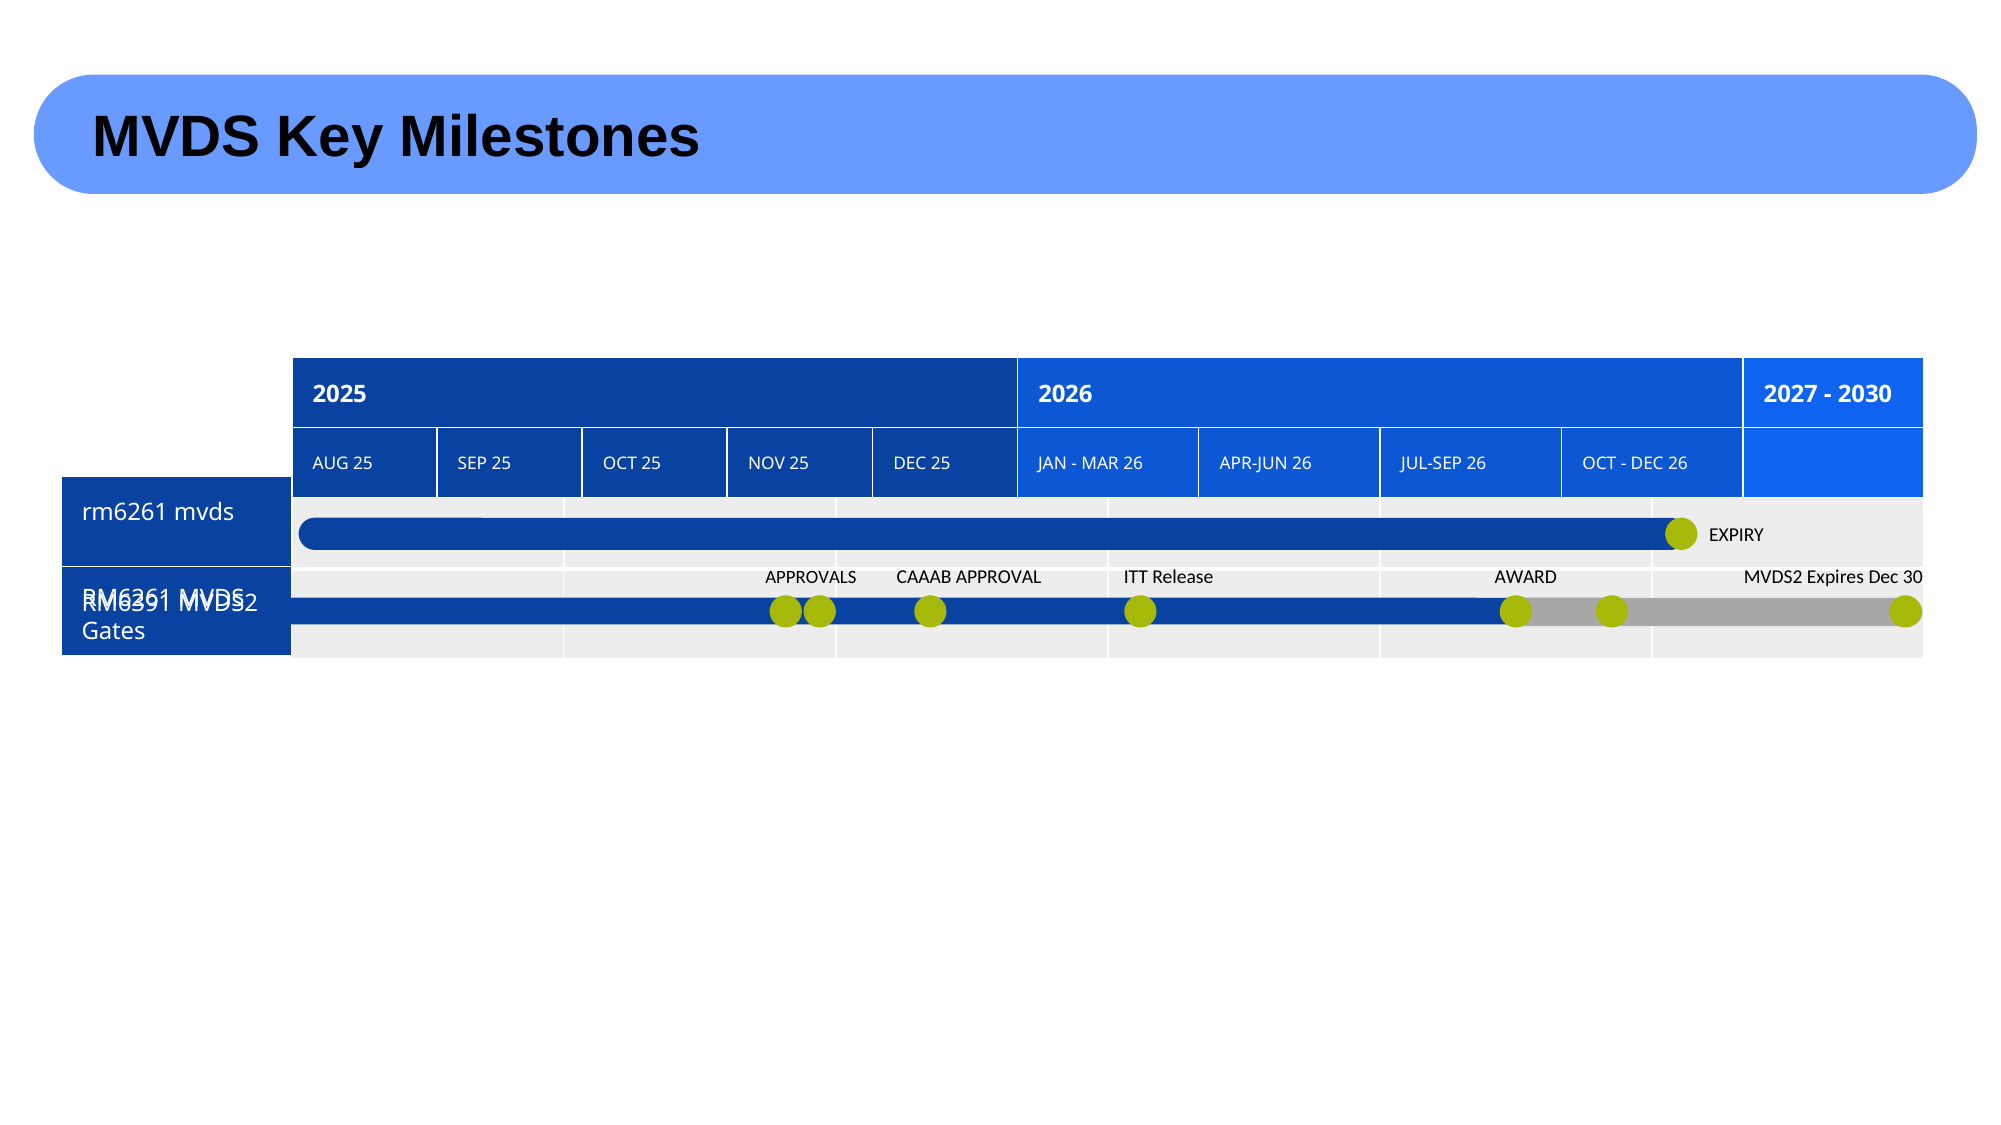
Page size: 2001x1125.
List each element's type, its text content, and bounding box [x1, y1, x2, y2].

text_box 2025 [292, 357, 1017, 427]
text_box JUL-SEP 26 [1380, 427, 1561, 497]
text_box JAN - MAR 26 [1017, 427, 1199, 497]
text_box OCT - DEC 26 [1562, 427, 1743, 497]
text_box MVDS2 Expires Dec 30 [1728, 548, 1940, 605]
text_box SEP 25 [437, 427, 582, 497]
text_box 2027 - 2030 [1743, 357, 1924, 427]
text_box rm6261 mvds RM6261 MVDS [61, 476, 292, 567]
text_box OCT 25 [582, 427, 727, 497]
text_box AUG 25 [292, 427, 437, 497]
text_box ITT Release [1108, 548, 1290, 605]
title MVDS Key Milestones [92, 98, 2000, 215]
text_box EXPIRY [1693, 506, 1925, 562]
text_box NOV 25 [727, 427, 872, 497]
text_box CAAAB APPROVAL [881, 548, 1063, 605]
text_box 2026 [1017, 357, 1743, 427]
text_box APR-JUN 26 [1199, 427, 1380, 497]
text_box [278, 570, 1924, 659]
text_box RM6391 MVDS2 Gates [61, 567, 292, 656]
text_box DEC 25 [872, 427, 1017, 497]
text_box AWARD [1478, 548, 1661, 605]
text_box APPROVALS [750, 549, 901, 603]
text_box [292, 427, 1924, 567]
